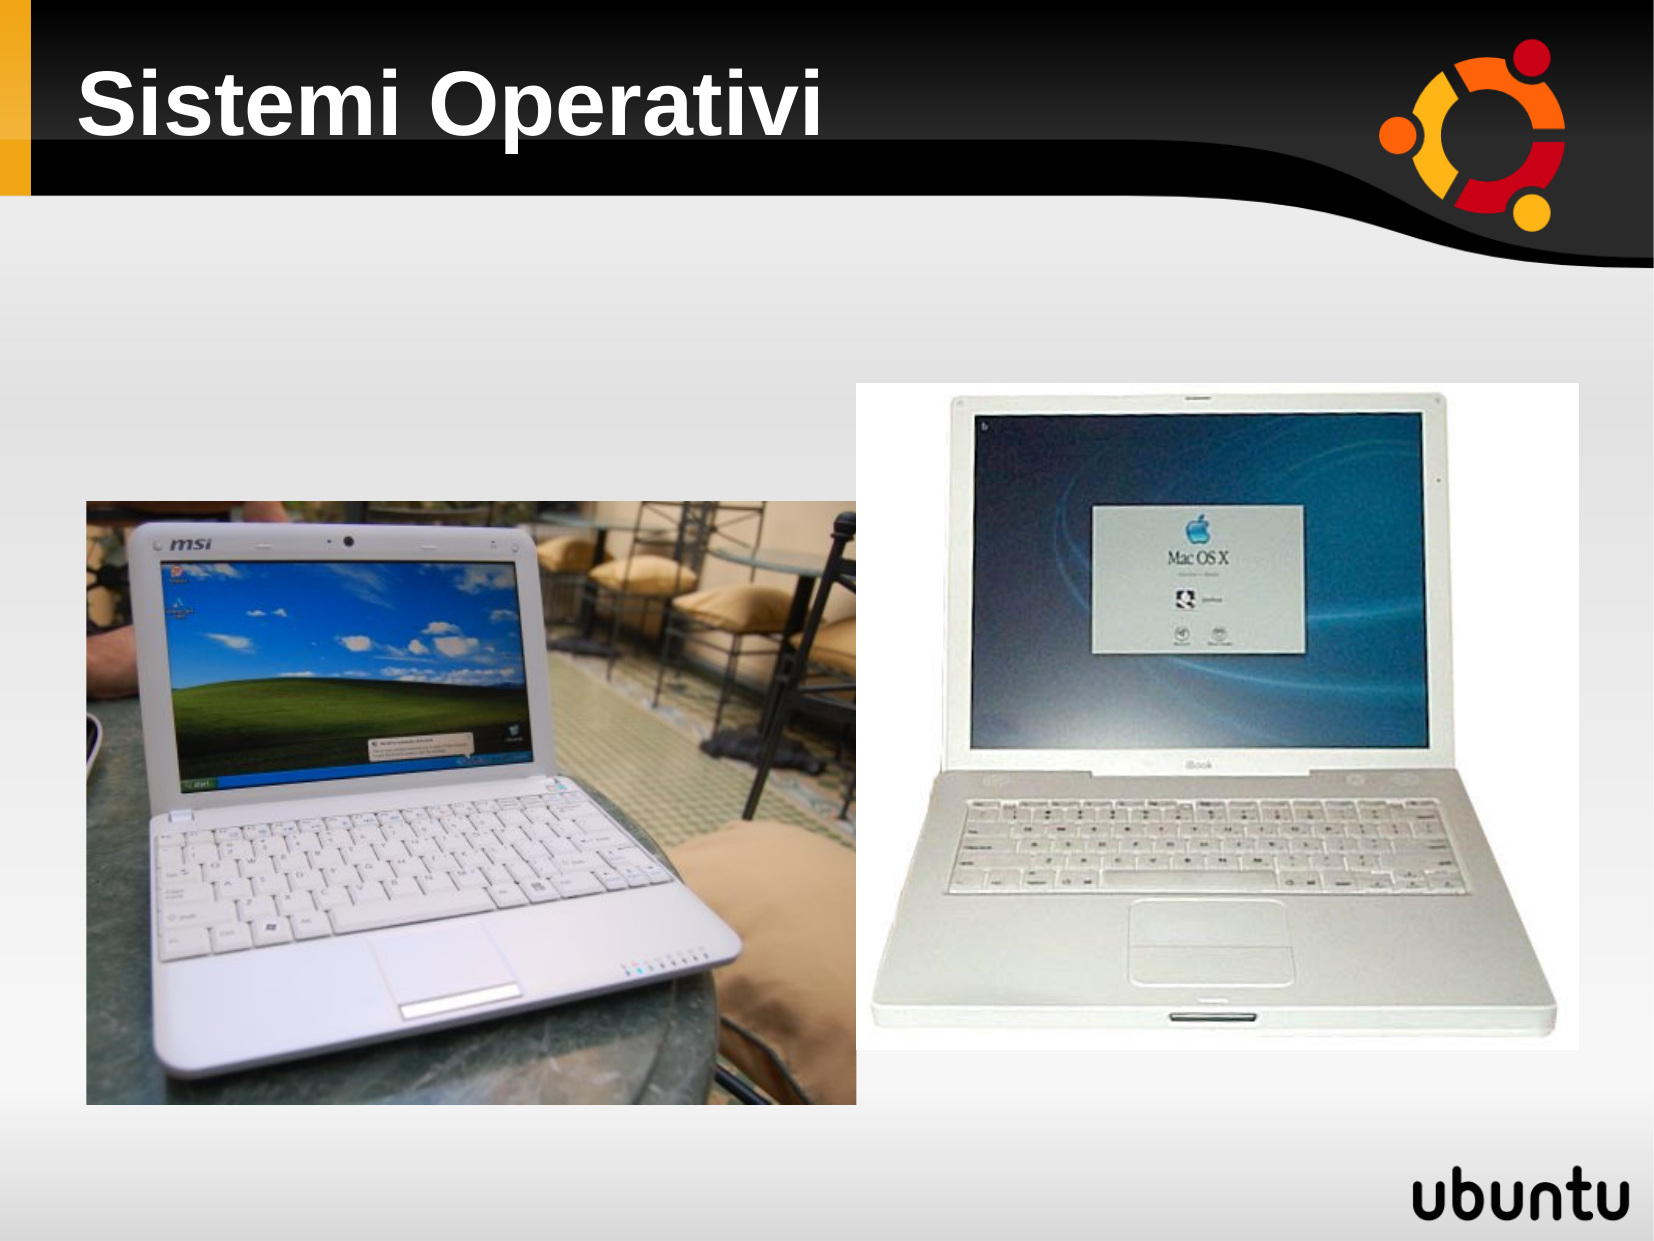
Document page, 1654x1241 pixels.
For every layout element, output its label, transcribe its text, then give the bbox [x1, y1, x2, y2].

picture [0, 0, 1654, 1241]
title Sistemi Operativi [76, 0, 1565, 208]
